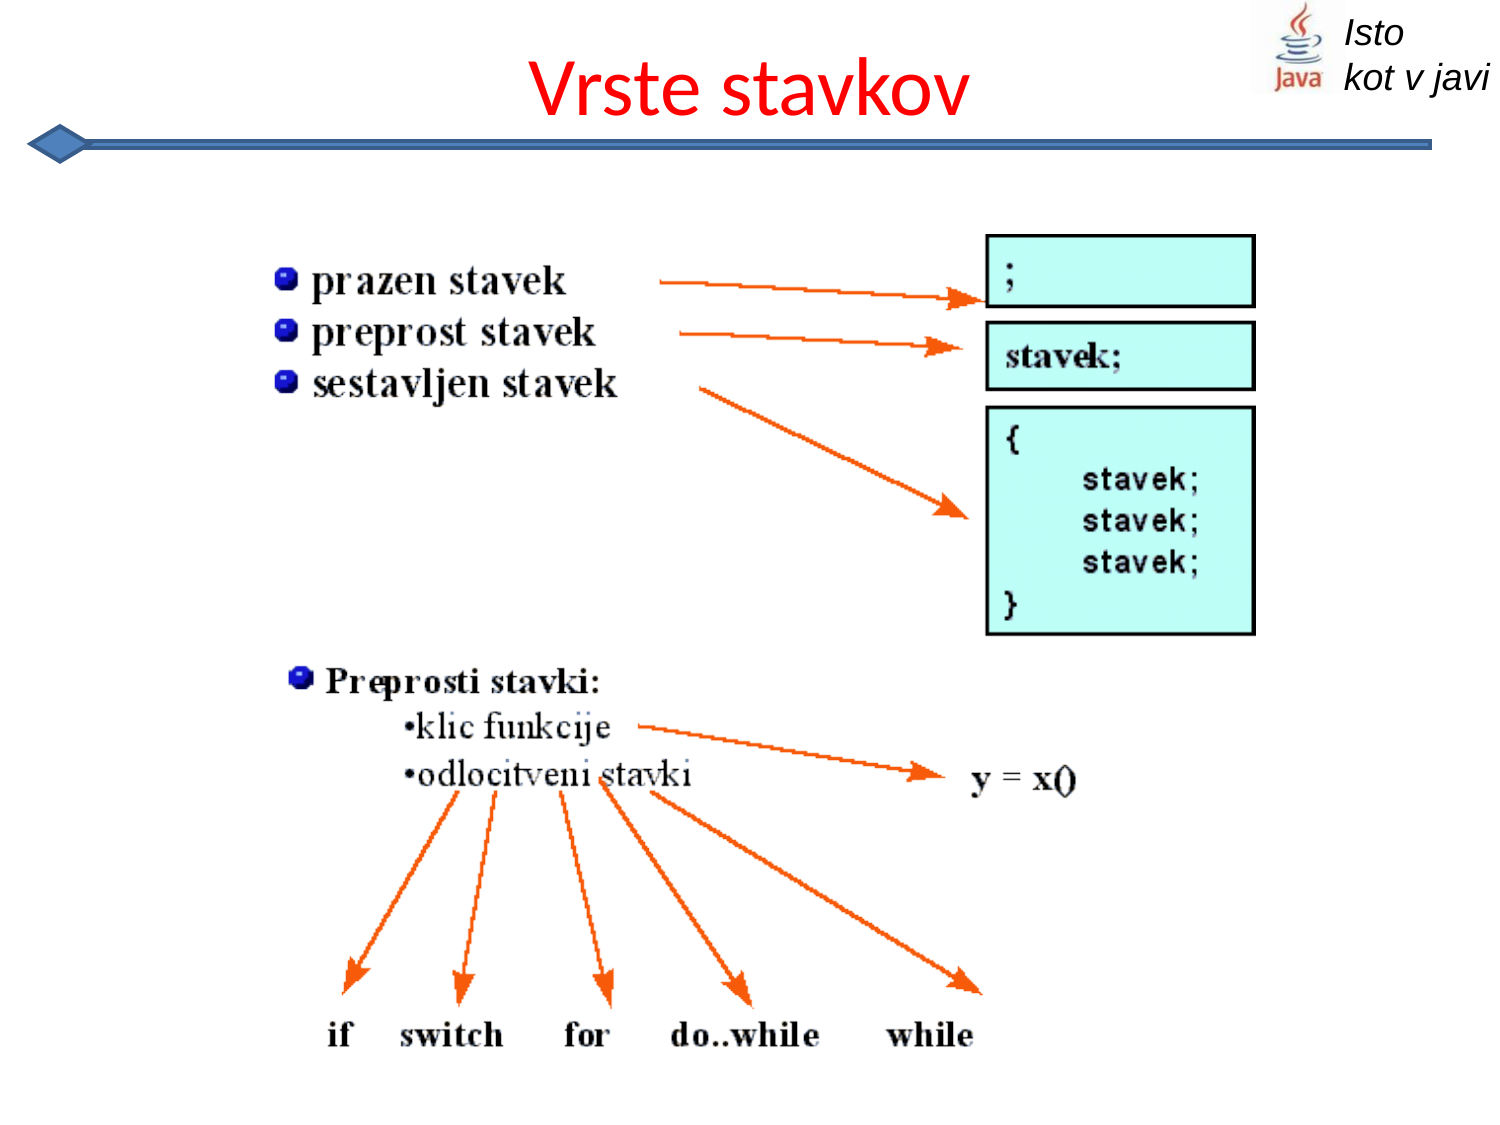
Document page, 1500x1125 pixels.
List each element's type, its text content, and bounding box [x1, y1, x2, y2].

picture [269, 234, 1256, 1067]
picture [1251, 0, 1329, 94]
title Vrste stavkov [75, 23, 1426, 141]
text_box Isto kot v javi [1329, 0, 1500, 106]
